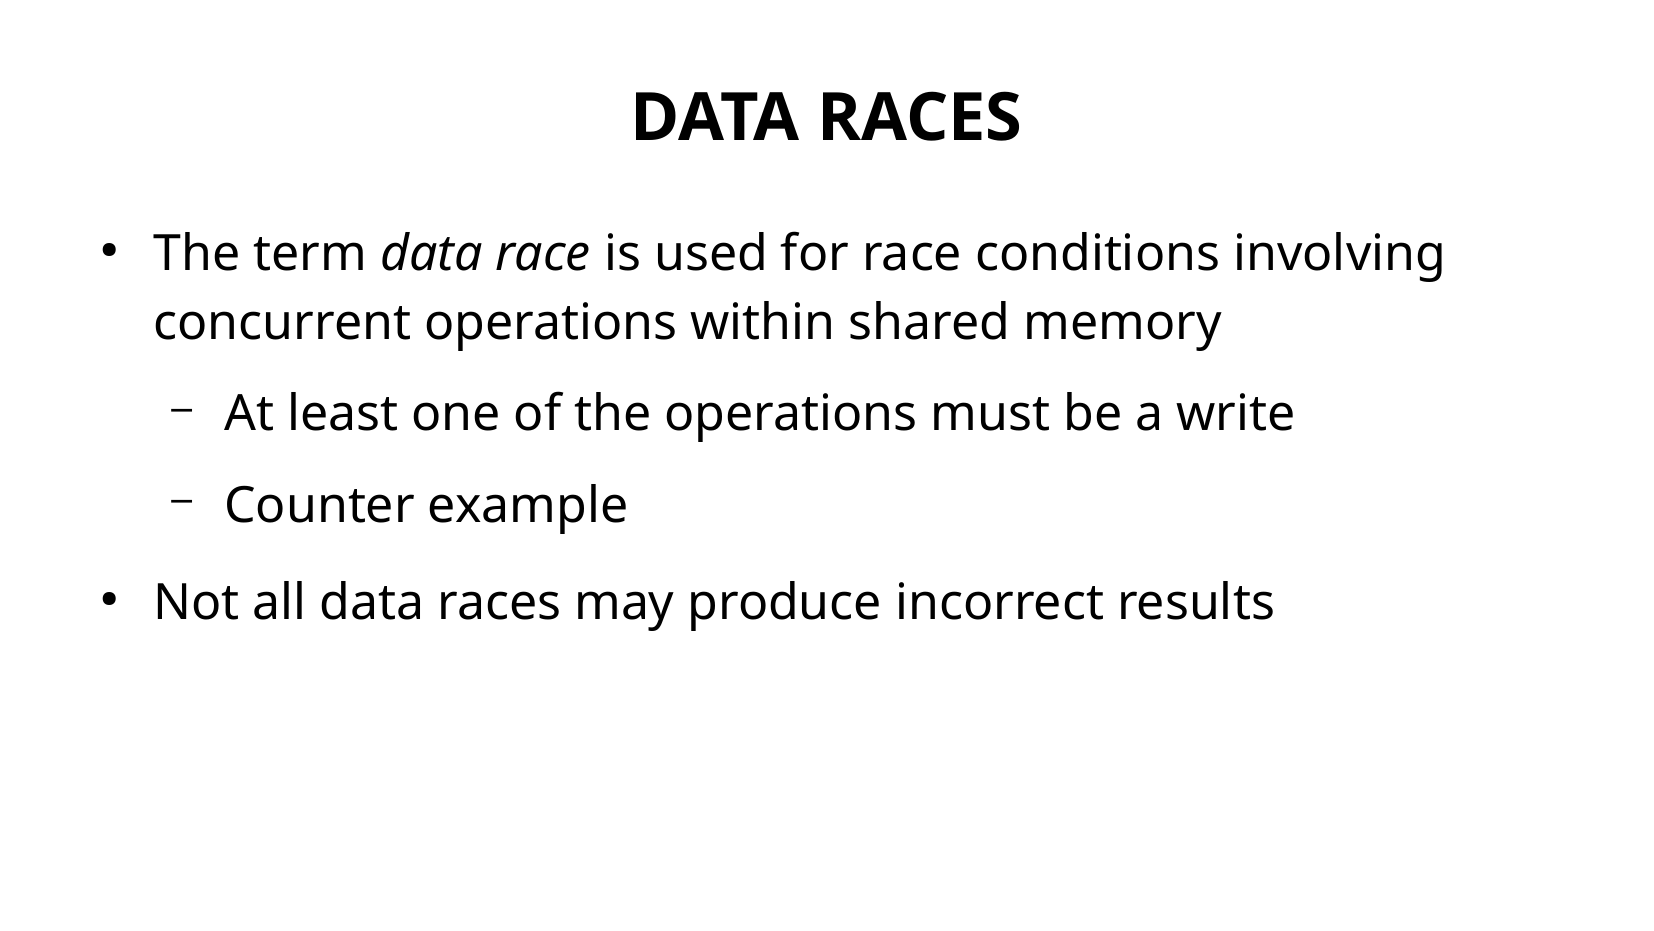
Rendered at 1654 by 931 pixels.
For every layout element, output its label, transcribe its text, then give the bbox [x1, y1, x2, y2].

title DATA RACES [82, 36, 1571, 193]
list The term data race is used for race conditions involving concurrent operations within shared memory At least one of the operations must be a write Counter example Not all data races may produce incorrect results [82, 217, 1571, 757]
